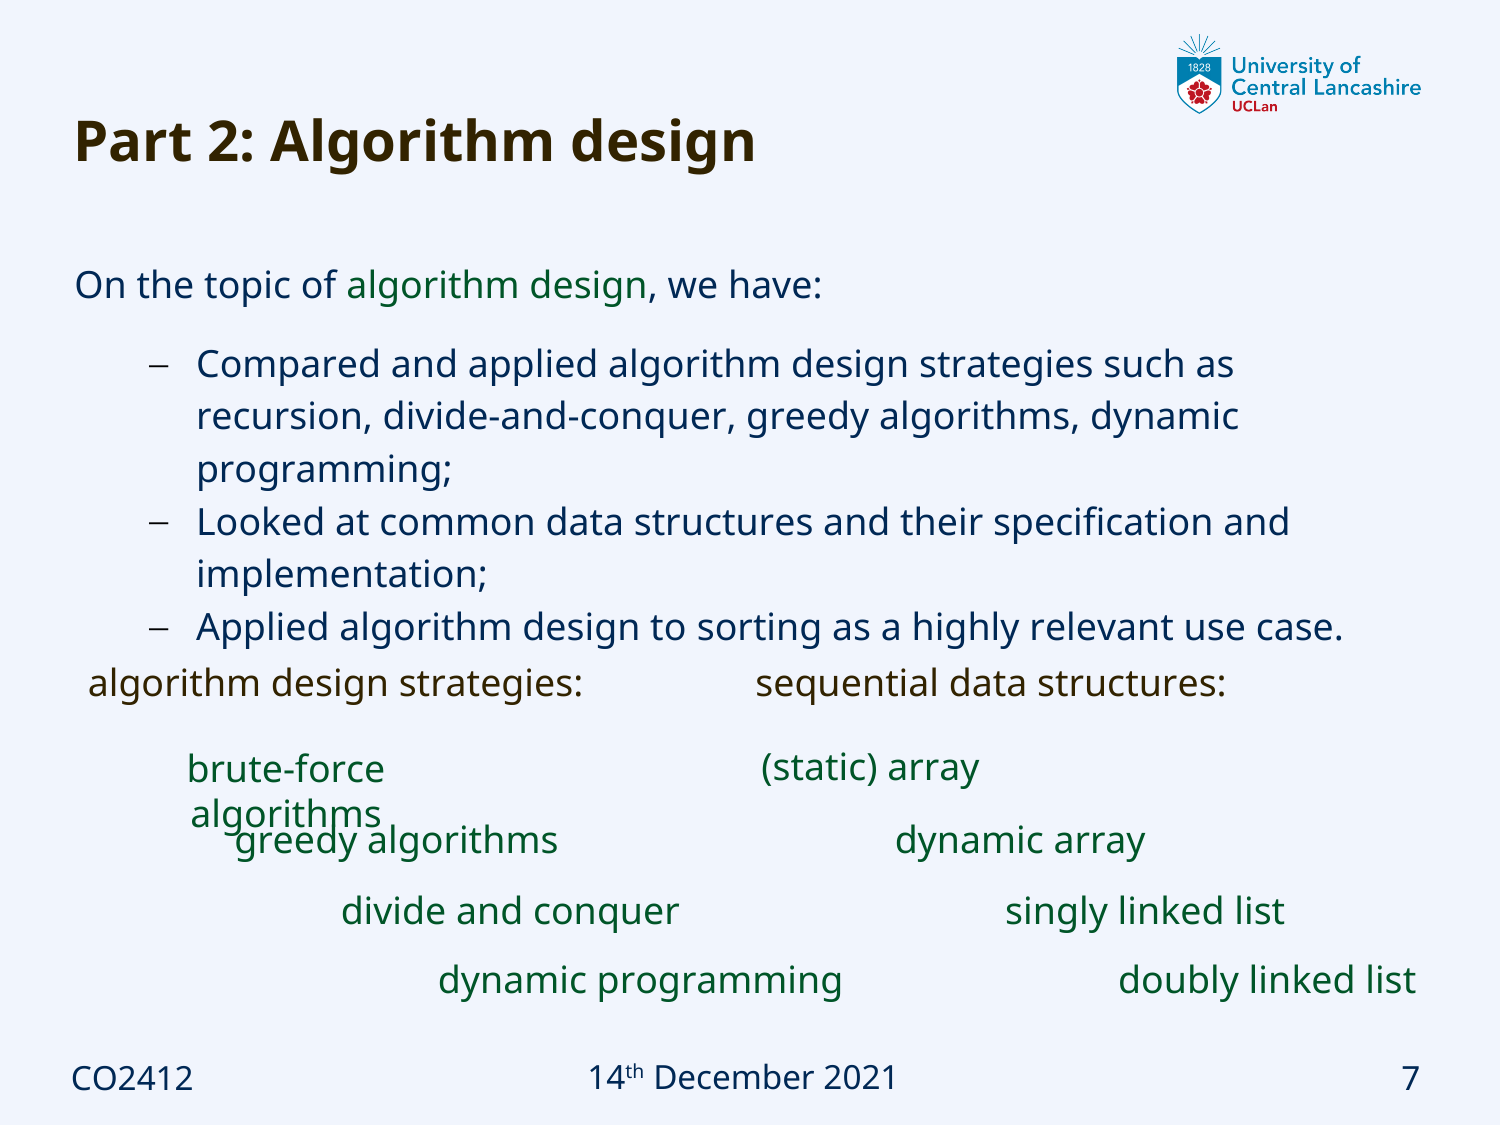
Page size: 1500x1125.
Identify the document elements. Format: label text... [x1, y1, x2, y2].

text_box singly linked list [920, 879, 1371, 940]
text_box divide and conquer [299, 879, 722, 940]
text_box dynamic programming [415, 948, 866, 1009]
text_box brute-force algorithms [75, 737, 498, 798]
title Part 2: Algorithm design [58, 54, 1500, 224]
text_box dynamic array [795, 808, 1246, 868]
text_box sequential data structures: [724, 651, 1258, 712]
text_box (static) array [645, 735, 1096, 796]
text_box greedy algorithms [185, 808, 608, 869]
text_box On the topic of algorithm design, we have: Compared and applied algorithm design strategies such as recursion, divide-and-conquer, greedy algorithms, dynamic programming; Looked at common data structures and their specification and implementation; Applied algorithm design to sorting as a highly relevant use case. [59, 246, 1436, 707]
text_box algorithm design strategies: [69, 651, 603, 712]
text_box doubly linked list [1042, 948, 1493, 1009]
picture [1177, 34, 1421, 54]
